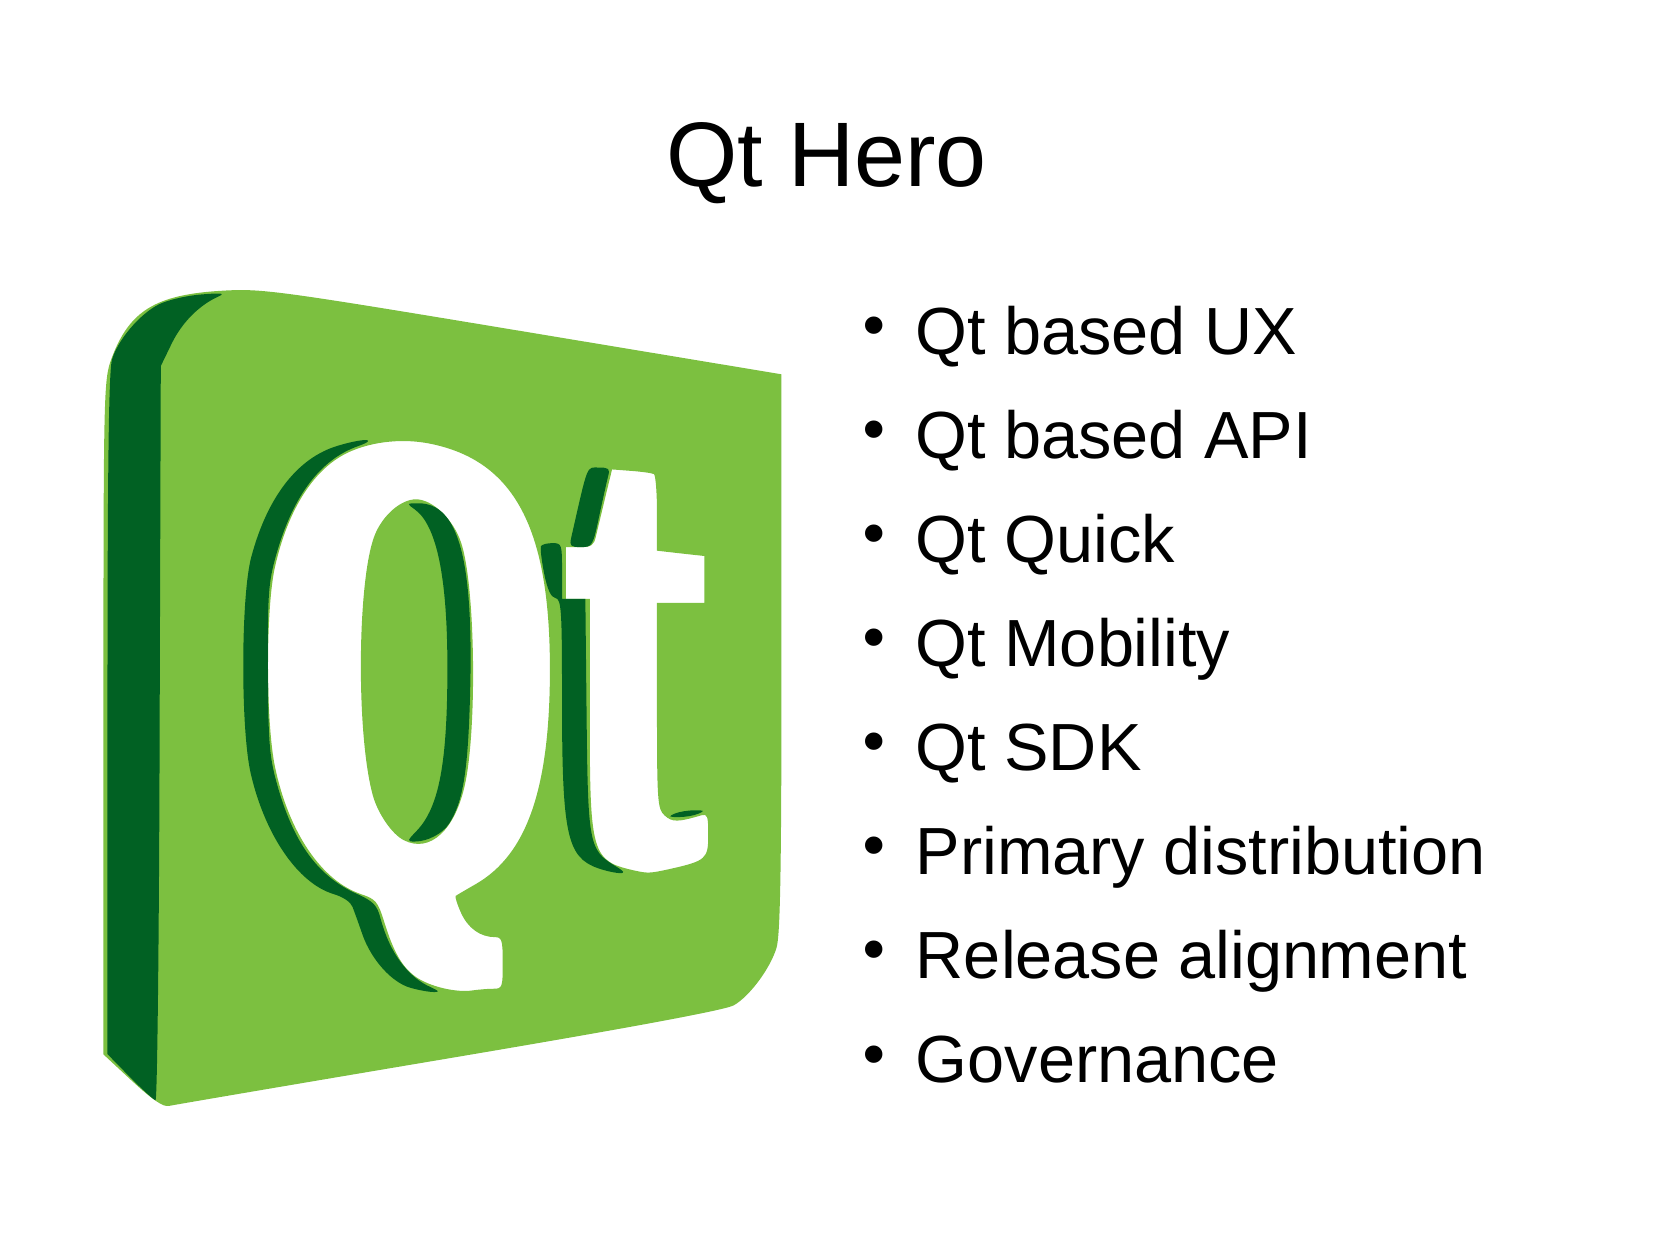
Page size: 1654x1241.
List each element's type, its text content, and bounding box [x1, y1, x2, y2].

title Qt Hero [82, 49, 1571, 257]
list Qt based UX Qt based API Qt Quick Qt Mobility Qt SDK Primary distribution Release alignment Governance [845, 290, 1572, 1109]
picture [103, 290, 789, 1109]
